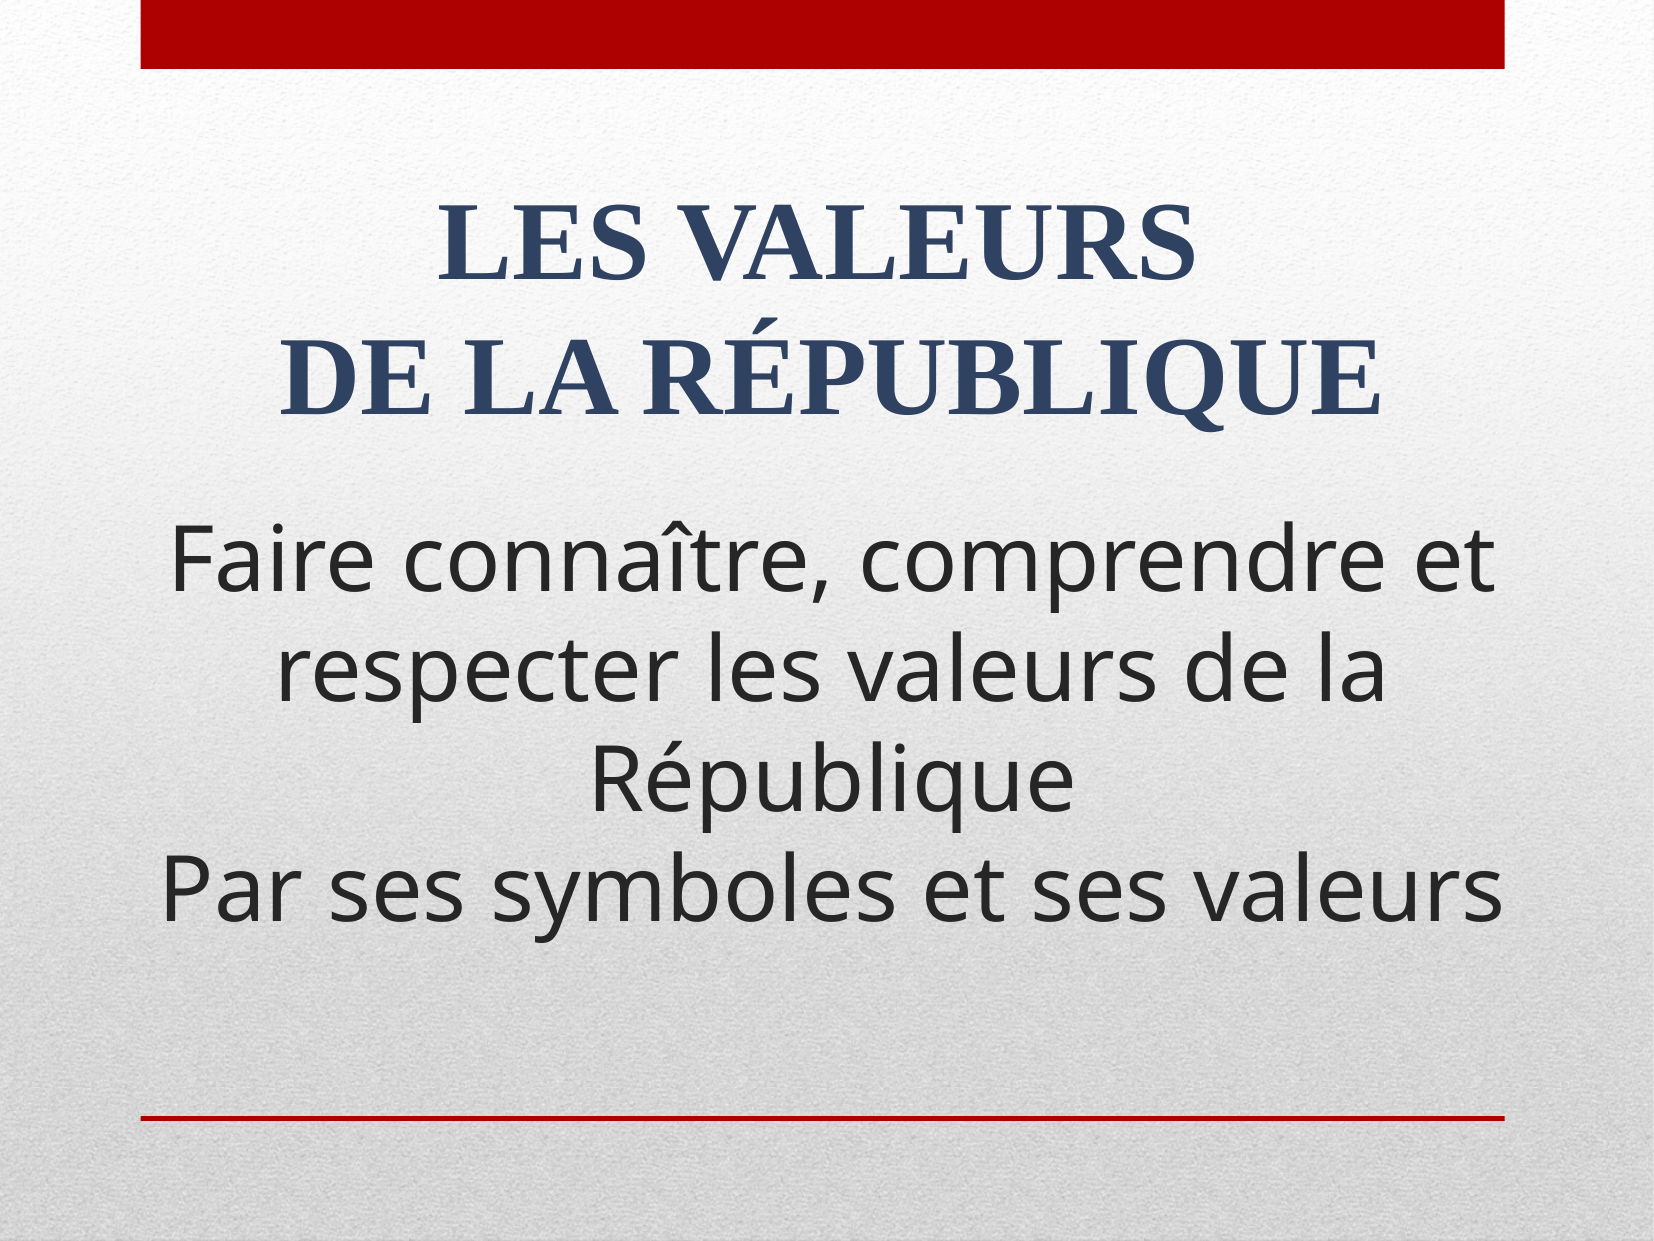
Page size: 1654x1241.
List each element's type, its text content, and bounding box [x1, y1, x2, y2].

text_box Les valeurs de la République [264, 159, 1401, 445]
picture [0, 0, 1654, 1241]
subtitle Faire connaître, comprendre et respecter les valeurs de la République Par ses symboles et ses valeurs [88, 360, 1577, 1080]
